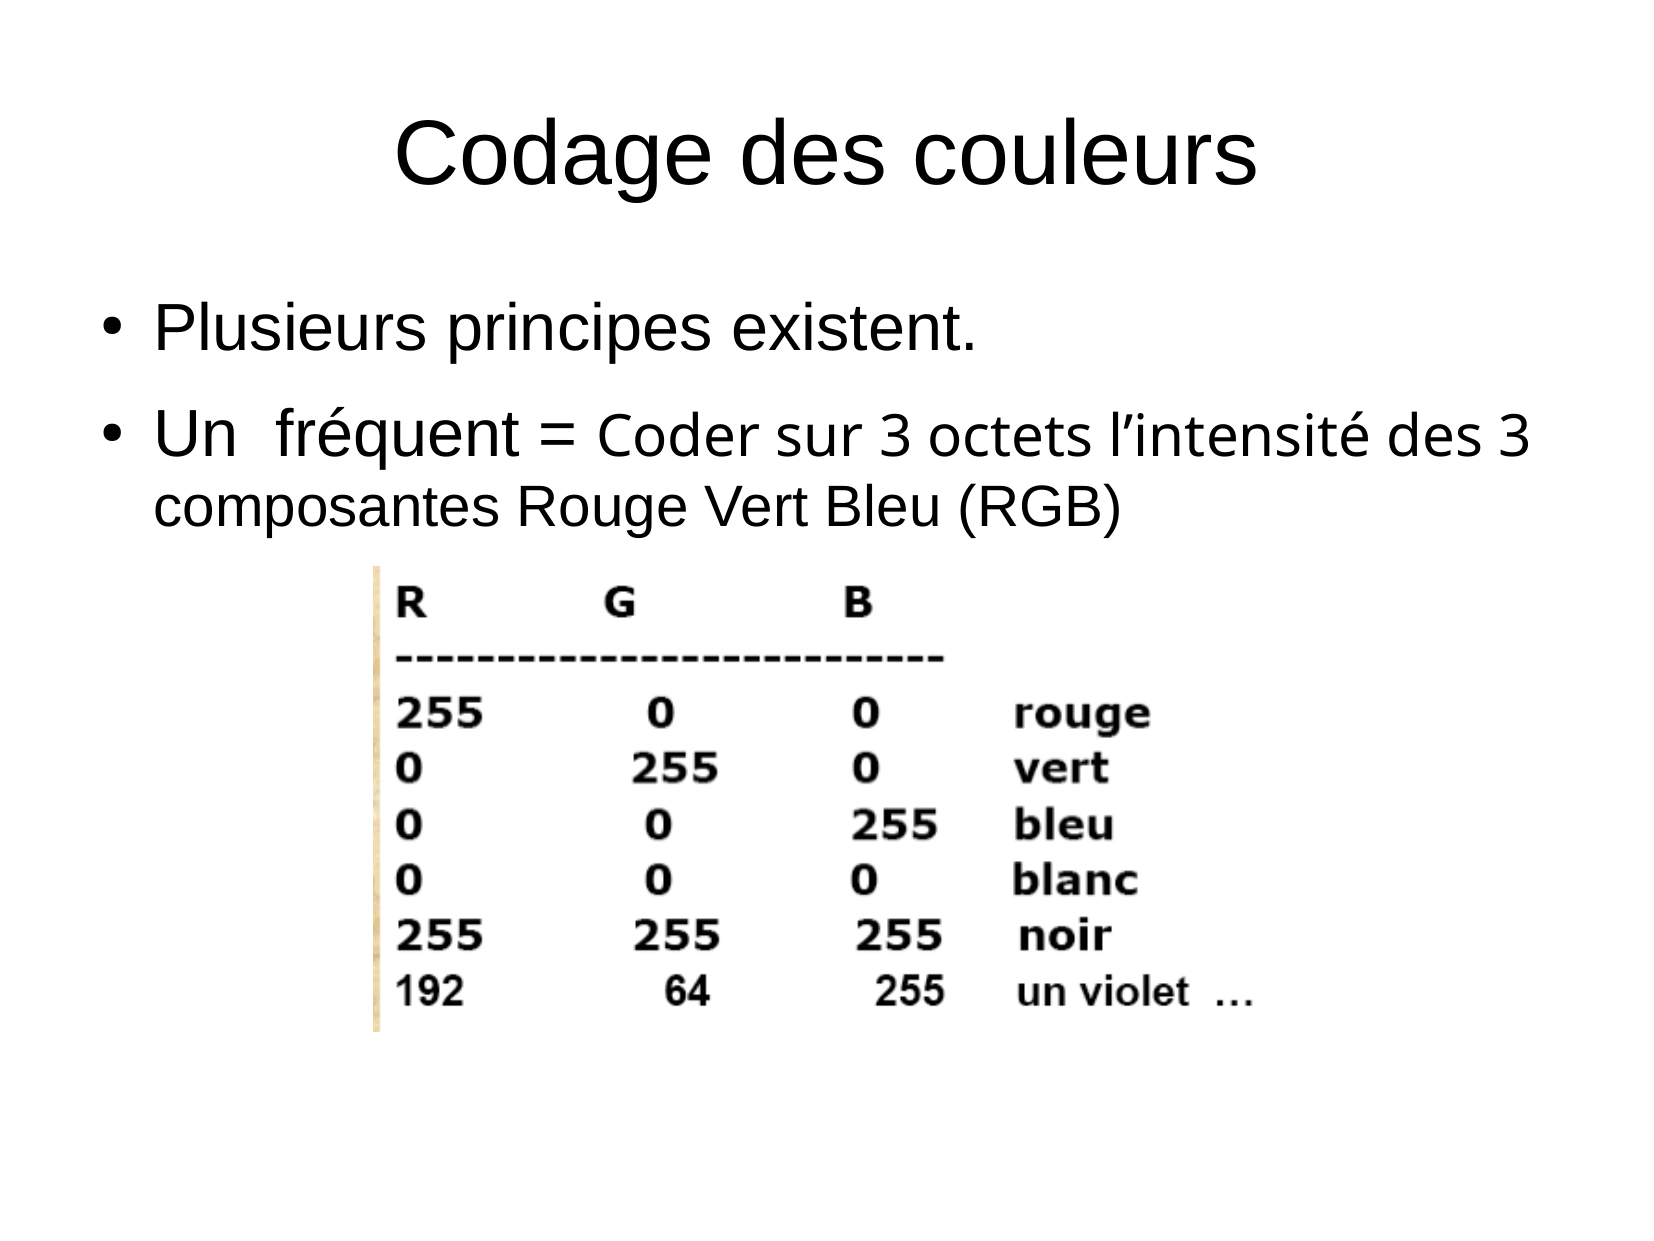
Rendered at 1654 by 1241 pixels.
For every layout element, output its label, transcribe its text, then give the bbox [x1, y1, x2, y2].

picture [373, 566, 1288, 1033]
list Plusieurs principes existent. Un fréquent = Coder sur 3 octets l’intensité des 3 composantes Rouge Vert Bleu (RGB) [82, 290, 1571, 1109]
title Codage des couleurs [82, 49, 1571, 257]
